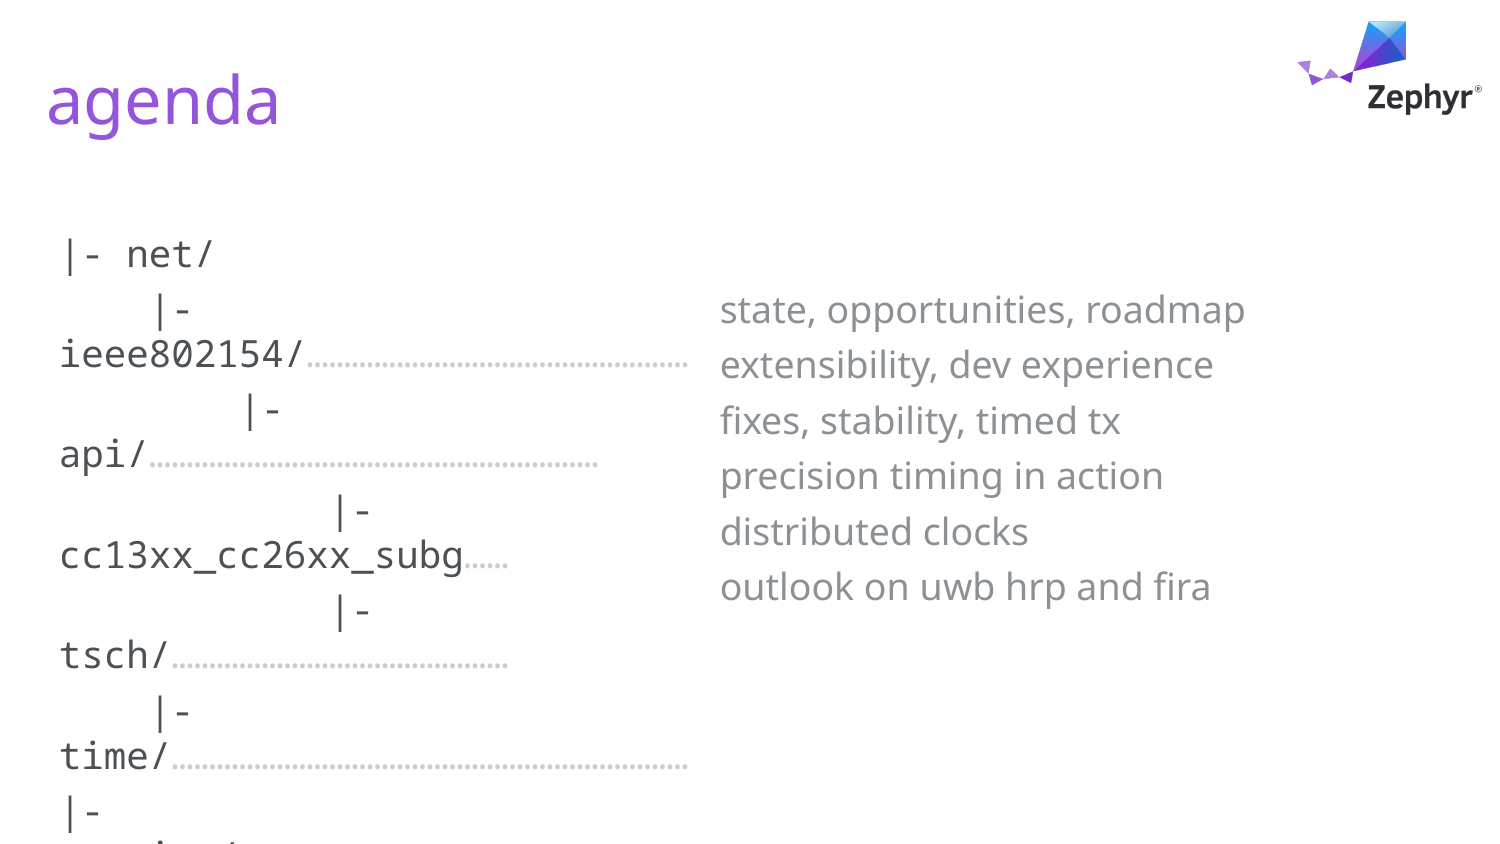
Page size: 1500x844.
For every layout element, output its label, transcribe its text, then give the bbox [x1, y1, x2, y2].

list |- net/ |- ieee802154/…………………………………………… |- api/…………………………………………………… |- cc13xx_cc26xx_subg…… |- tsch/……………………………………… |- time/…………………………………………………………… |- ranging/……………………………………………………………… $> questions, feedback, collaboration [43, 214, 779, 720]
picture [1294, 15, 1485, 122]
list state, opportunities, roadmap extensibility, dev experience fixes, stability, timed tx precision timing in action distributed clocks outlook on uwb hrp and fira [665, 215, 1500, 721]
title agenda [31, 38, 1382, 145]
